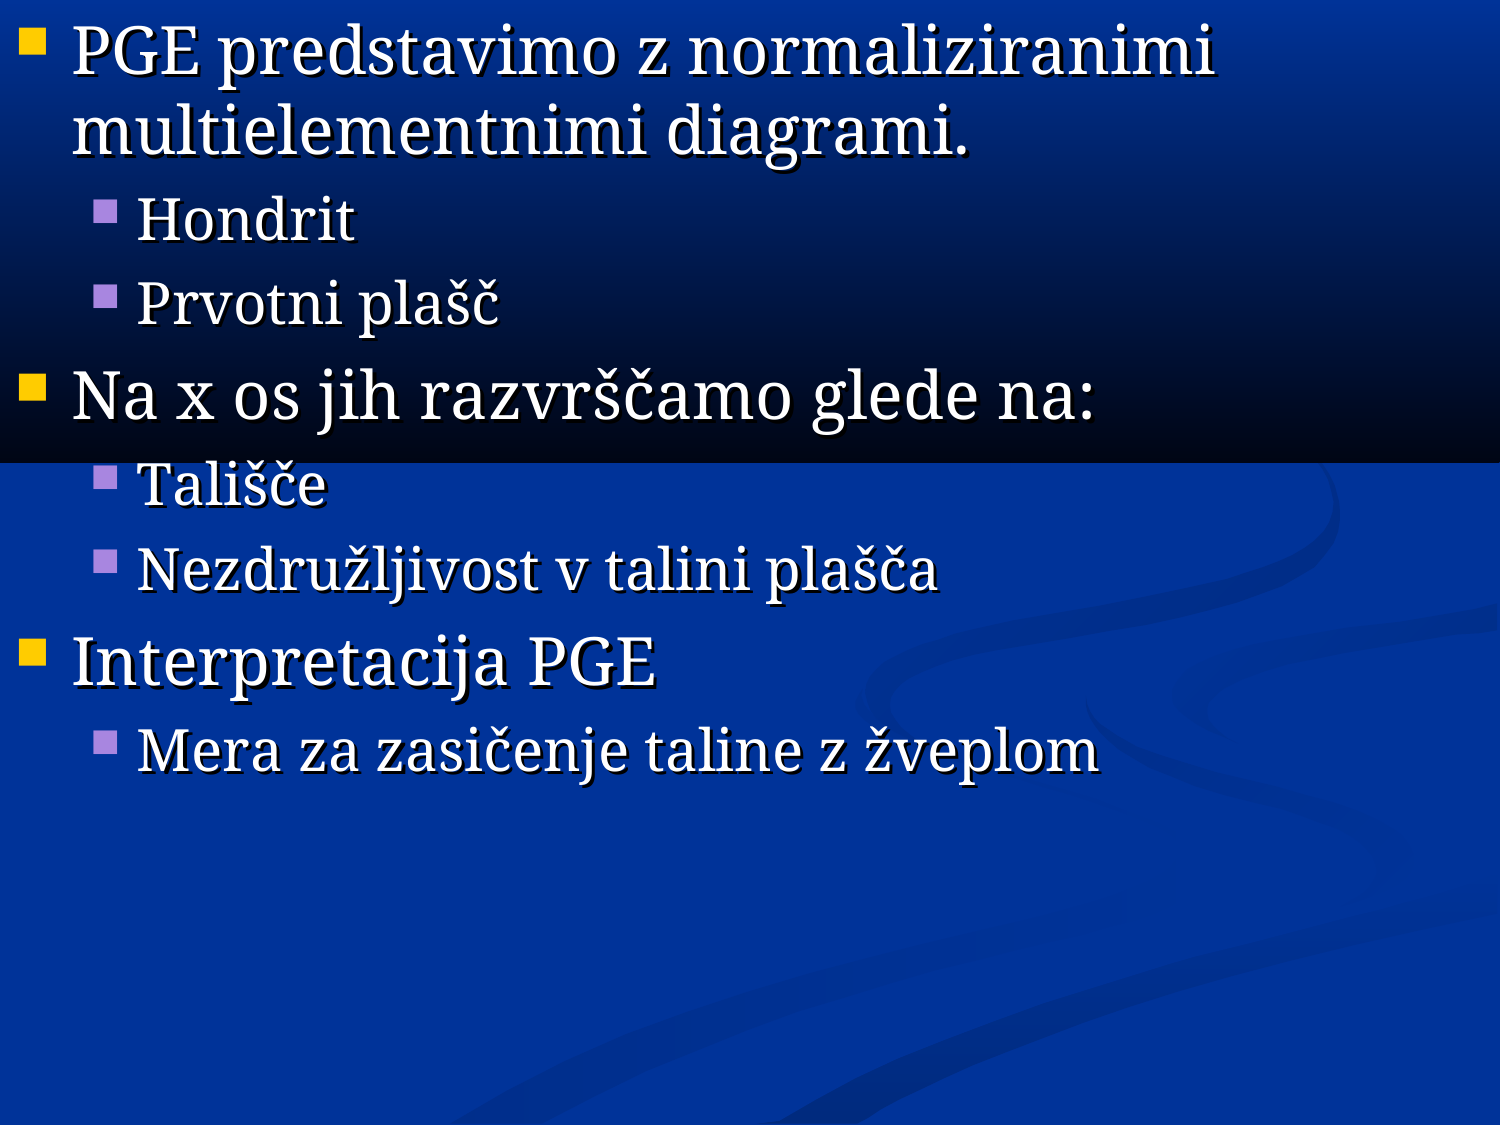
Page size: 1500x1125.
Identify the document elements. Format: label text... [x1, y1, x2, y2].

list PGE predstavimo z normaliziranimi multielementnimi diagrami. Hondrit Prvotni plašč Na x os jih razvrščamo glede na: Tališče Nezdružljivost v talini plašča Interpretacija PGE Mera za zasičenje taline z žveplom [0, 0, 1500, 791]
